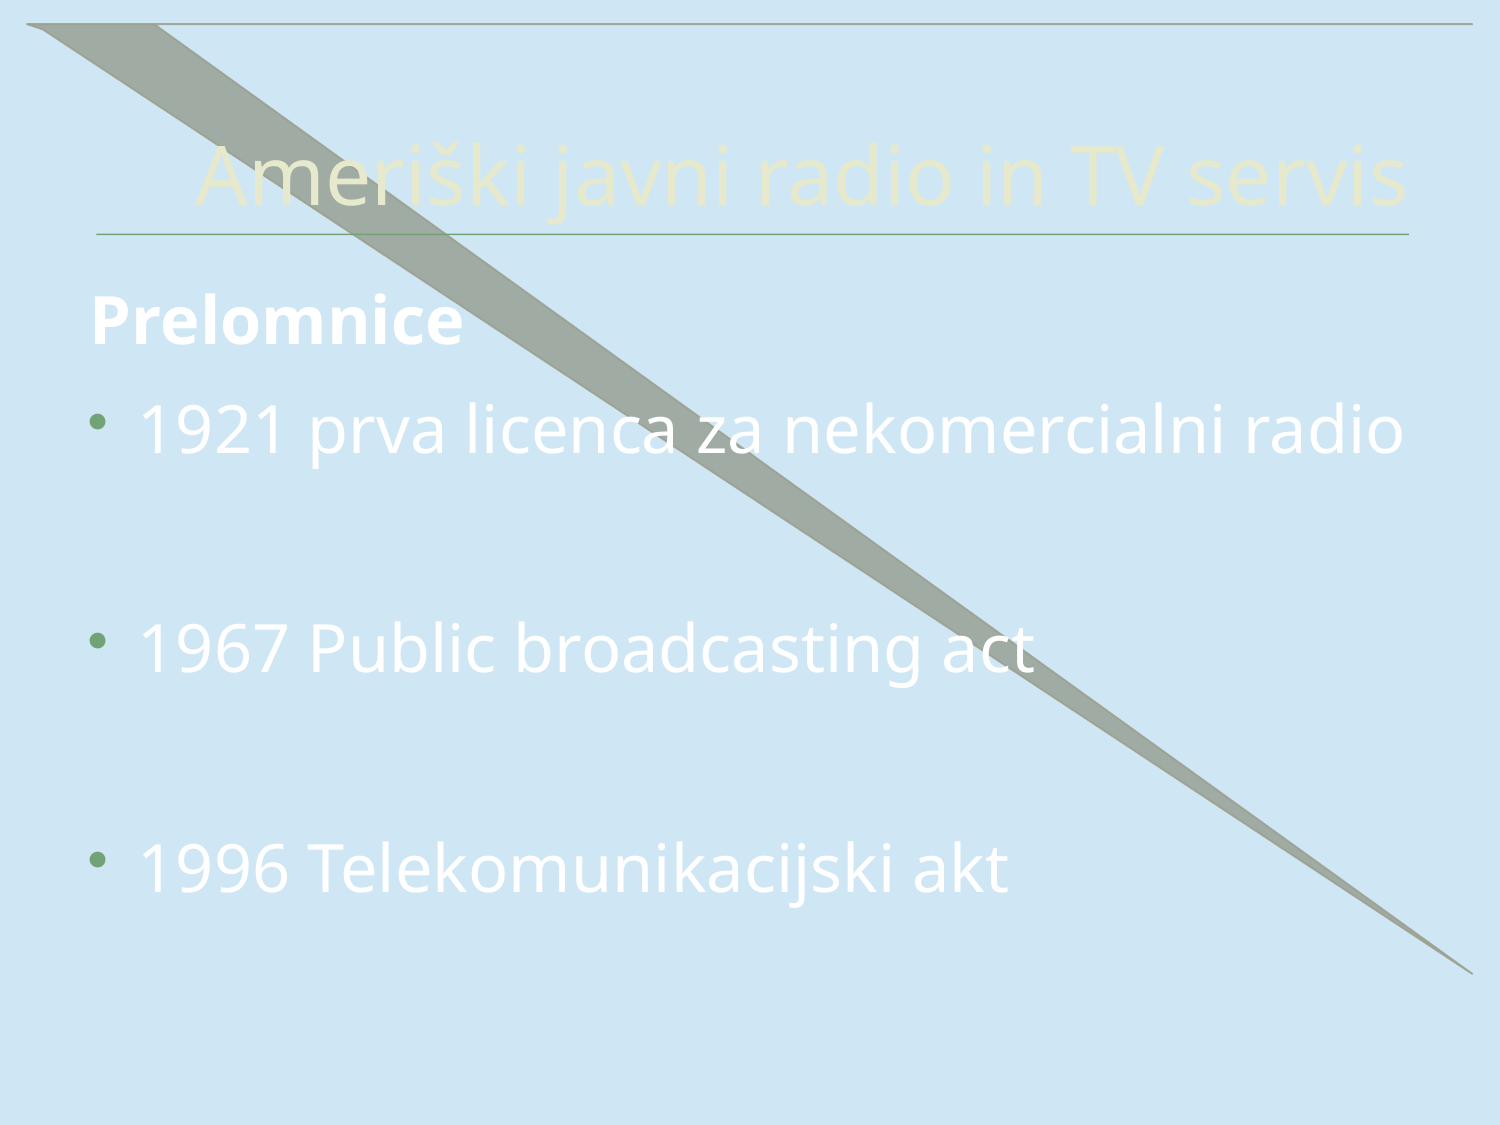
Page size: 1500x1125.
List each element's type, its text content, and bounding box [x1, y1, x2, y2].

title Ameriški javni radio in TV servis [75, 41, 1425, 230]
list Prelomnice 1921 prva licenca za nekomercialni radio 1967 Public broadcasting act 1996 Telekomunikacijski akt [75, 270, 1425, 1013]
